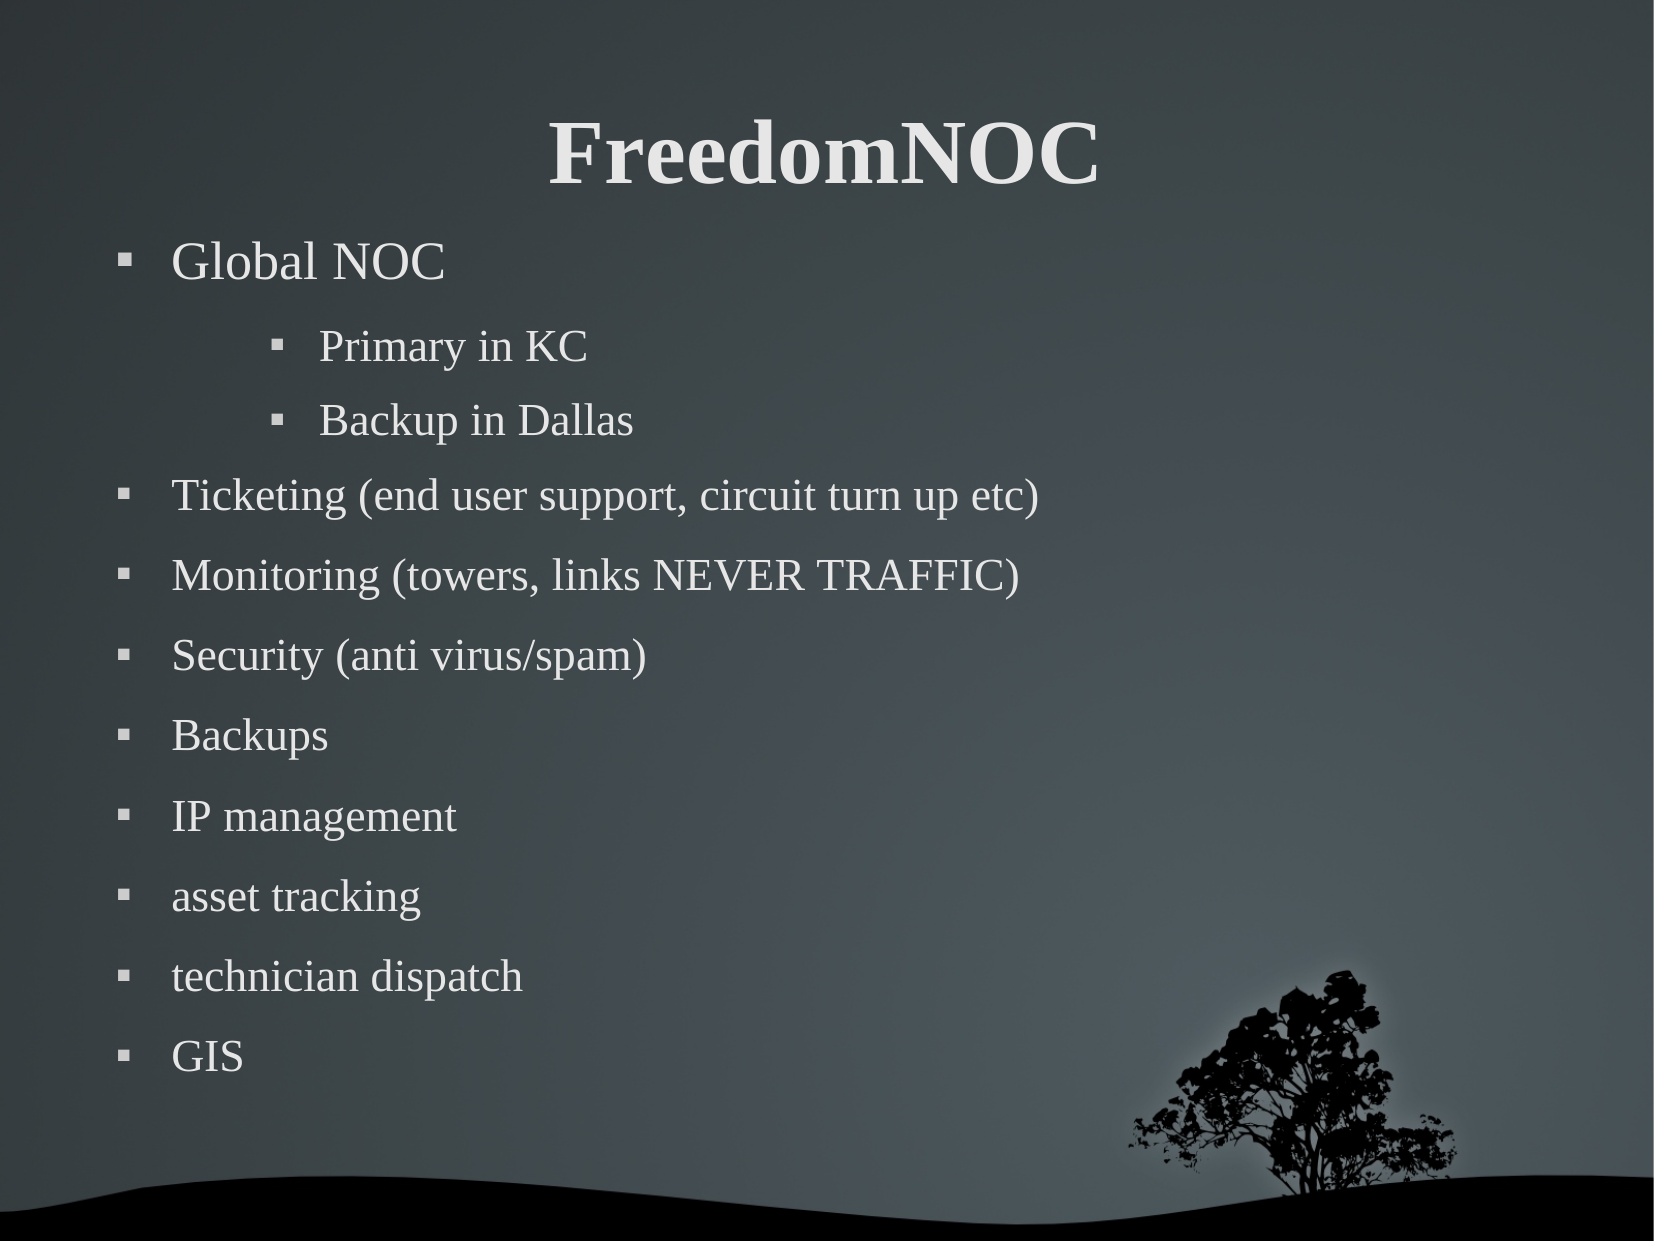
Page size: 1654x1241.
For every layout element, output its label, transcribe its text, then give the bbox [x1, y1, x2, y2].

picture [0, 0, 1654, 1241]
list Global NOC Primary in KC Backup in Dallas Ticketing (end user support, circuit turn up etc) Monitoring (towers, links NEVER TRAFFIC) Security (anti virus/spam) Backups IP management asset tracking technician dispatch GIS [82, 231, 1571, 1136]
title FreedomNOC [82, 49, 1571, 231]
